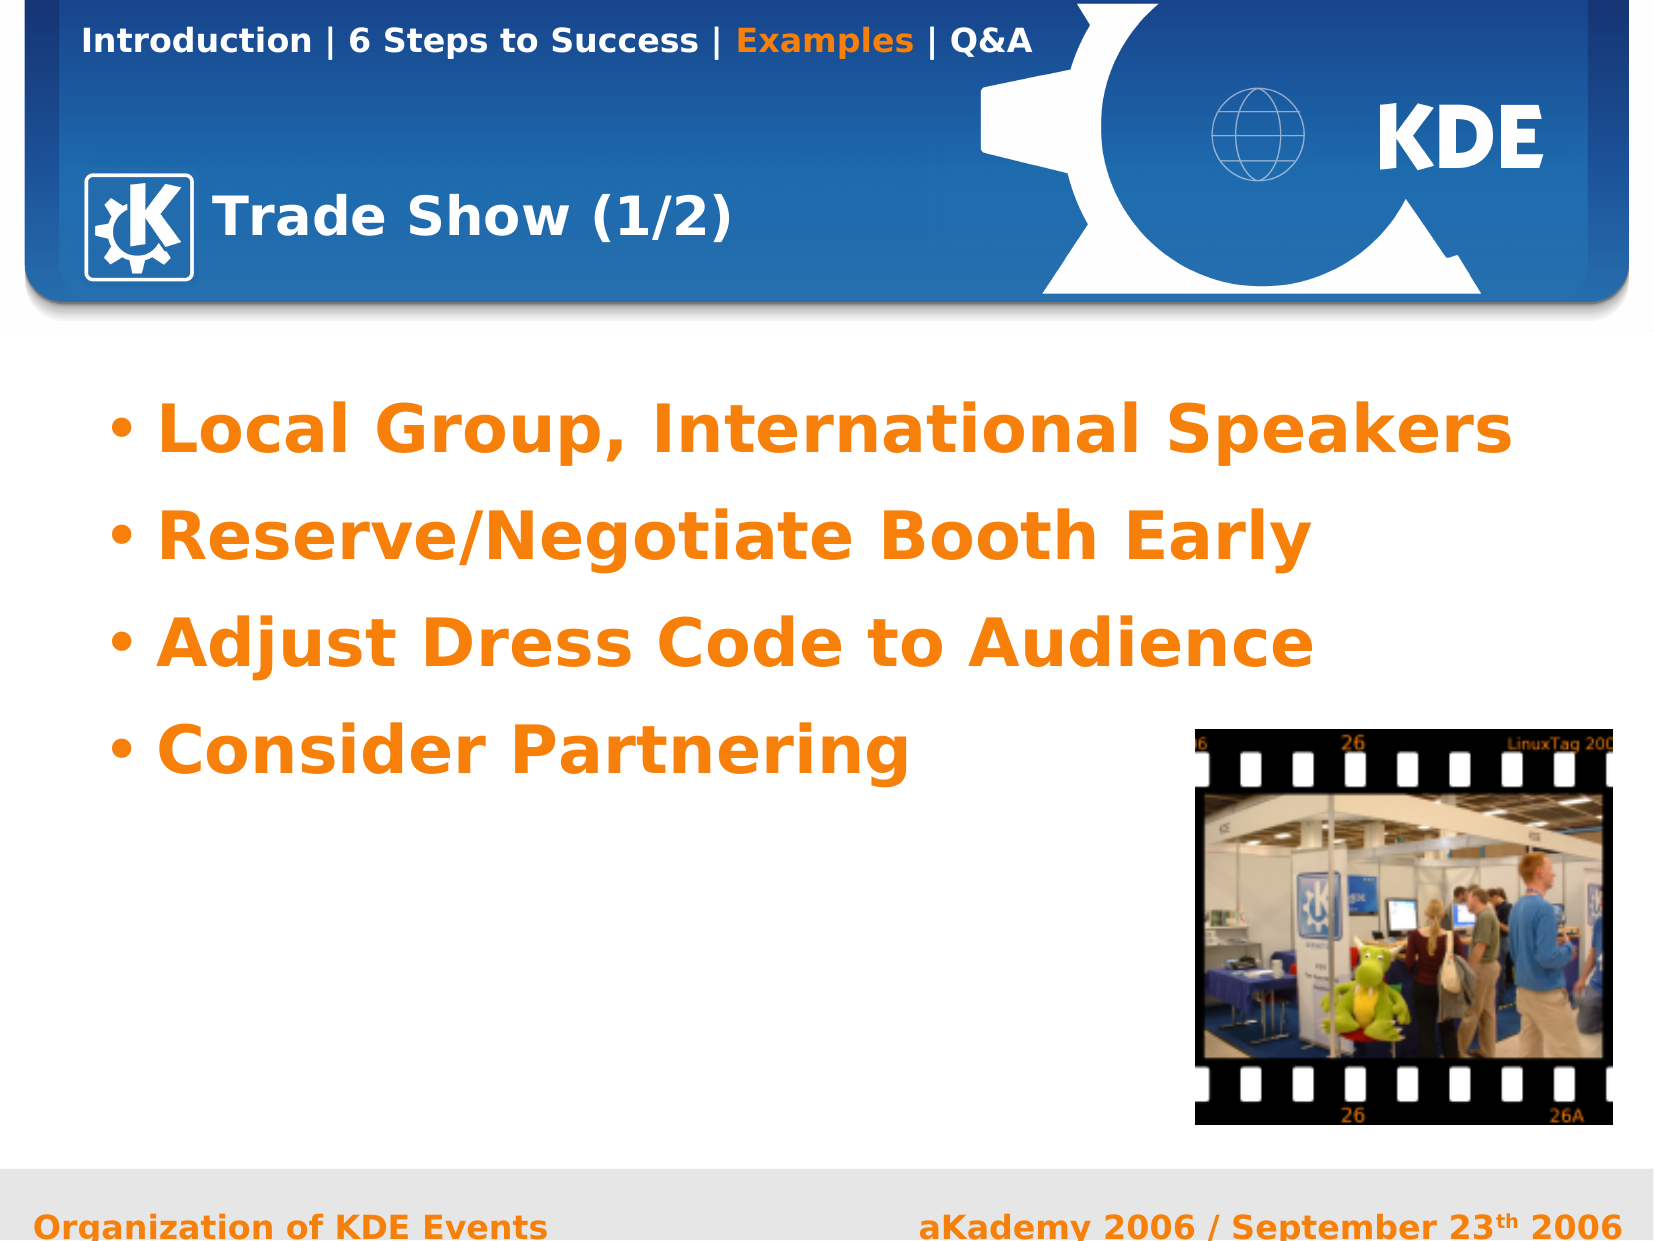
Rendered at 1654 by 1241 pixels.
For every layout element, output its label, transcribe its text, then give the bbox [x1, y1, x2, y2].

picture [0, 0, 1654, 331]
title Trade Show (1/2) [212, 177, 1061, 257]
title Introduction | 6 Steps to Success | Examples | Q&A [80, 18, 1056, 64]
picture [1195, 729, 1613, 1126]
list Local Group, International Speakers Reserve/Negotiate Booth Early Adjust Dress Code to Audience Consider Partnering [67, 390, 1556, 1103]
